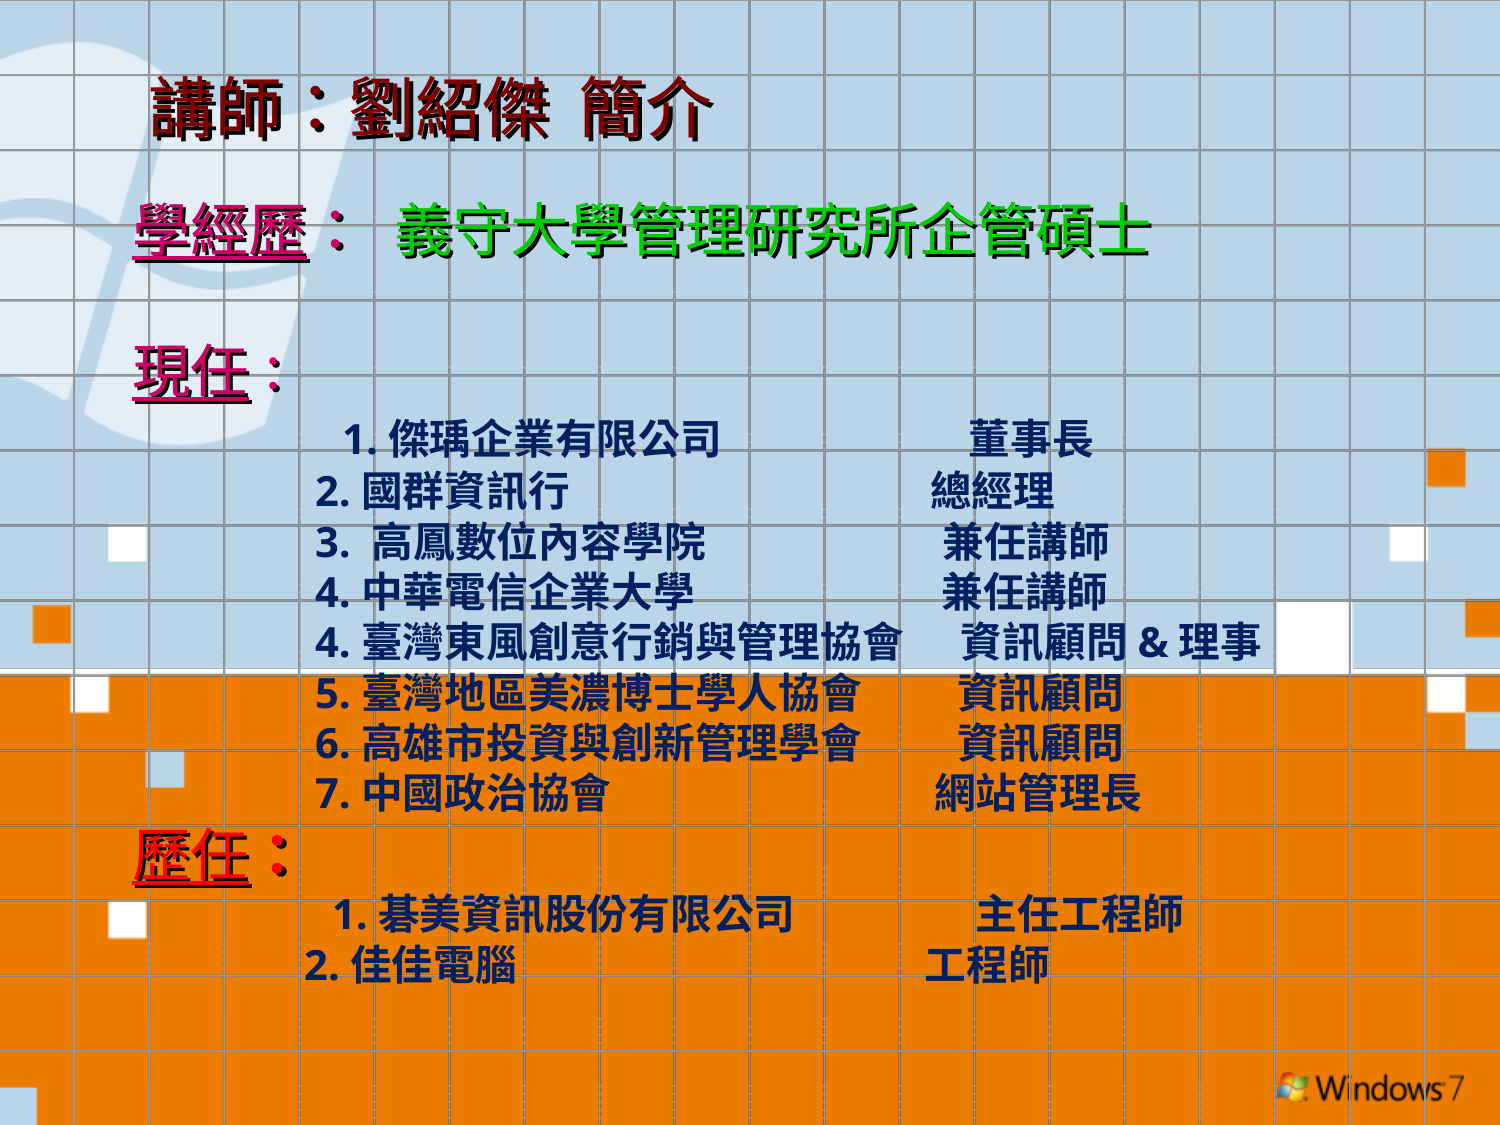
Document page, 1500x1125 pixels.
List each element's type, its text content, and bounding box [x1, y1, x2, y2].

text_box 學經歷： 義守大學管理研究所企管碩士 現任： 1.傑瑀企業有限公司 董事長 2.國群資訊行 總經理 3. 高鳳數位內容學院 兼任講師 4.中華電信企業大學 兼任講師 4.臺灣東風創意行銷與管理協會 資訊顧問&理事 5.臺灣地區美濃博士學人協會 資訊顧問 6.高雄市投資與創新管理學會 資訊顧問 7.中國政治協會 網站管理長 歷任： 1.碁美資訊股份有限公司 主任工程師 2.佳佳電腦 工程師 [117, 199, 1393, 997]
title 講師：劉紹傑 簡介 [133, 11, 1409, 200]
